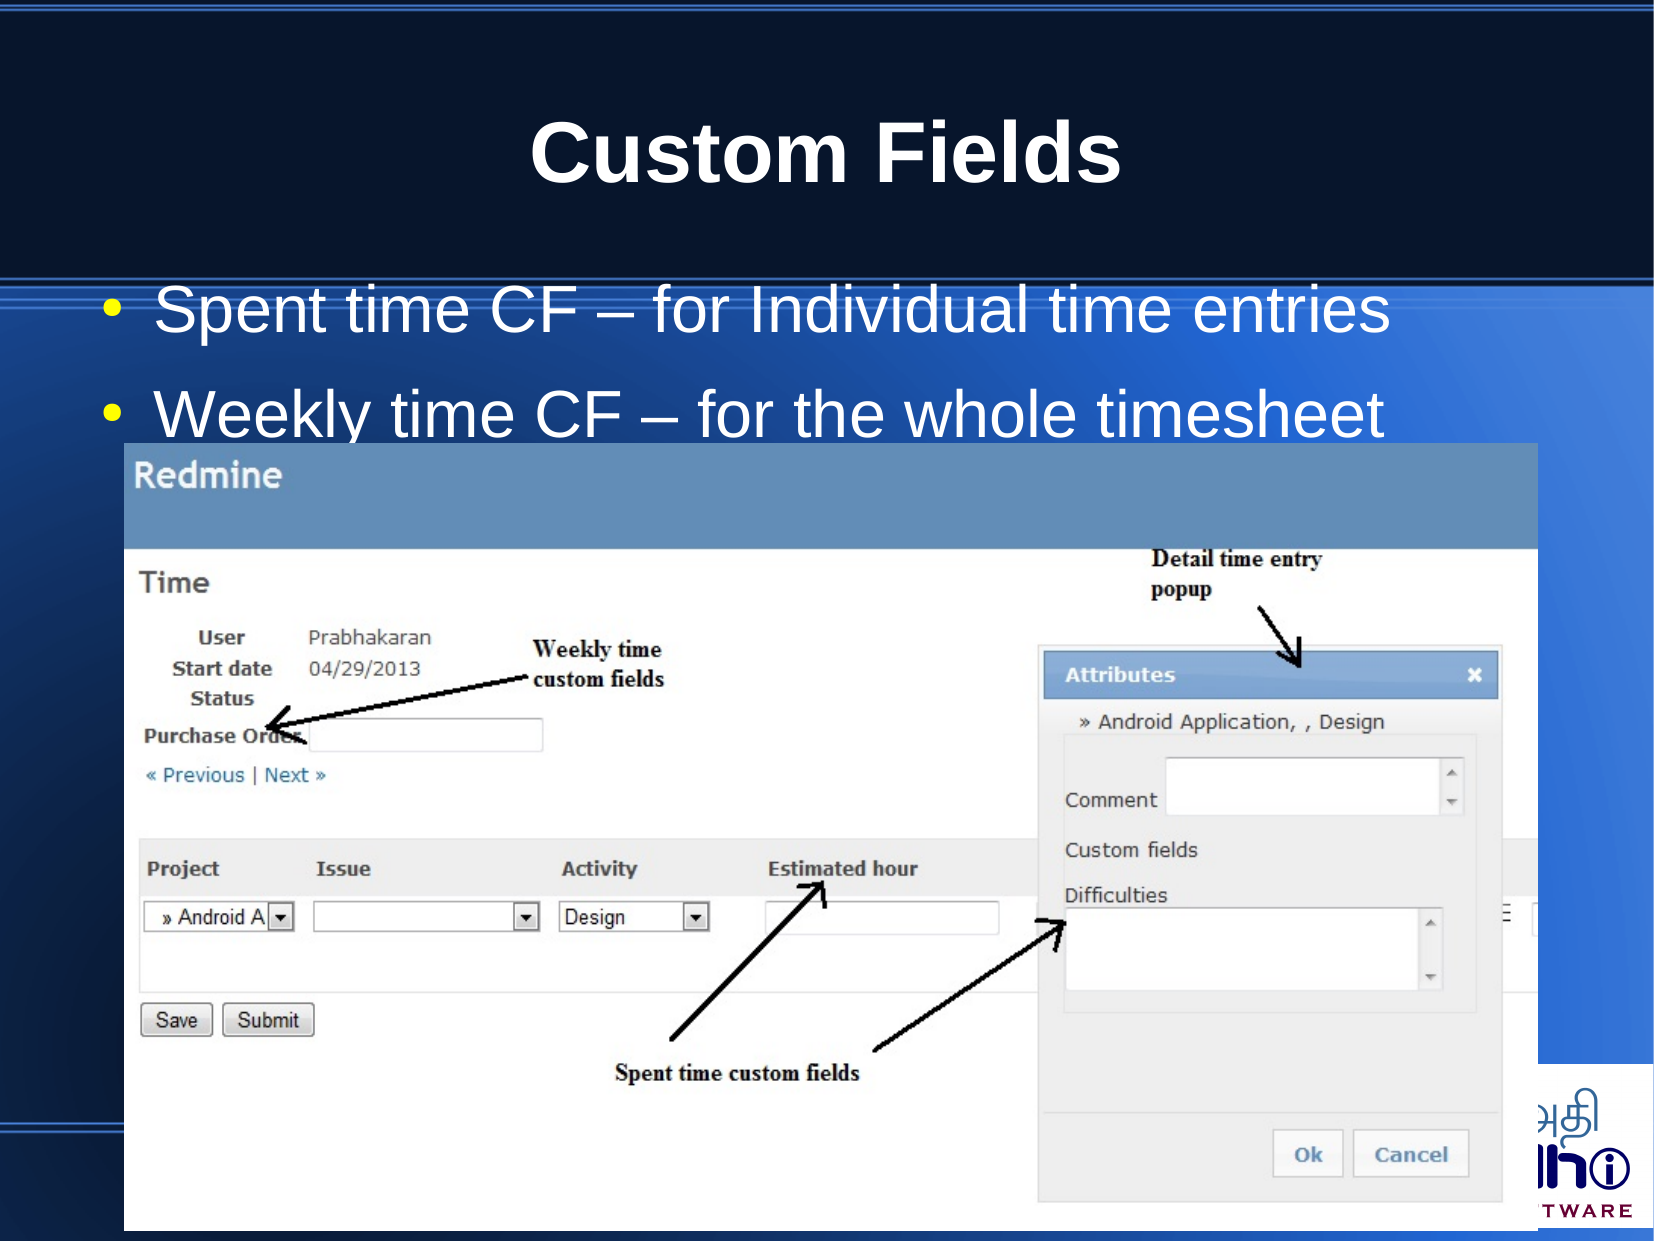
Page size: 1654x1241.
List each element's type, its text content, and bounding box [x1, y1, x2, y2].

picture [0, 0, 1654, 1241]
title Custom Fields [82, 49, 1571, 257]
list Spent time CF – for Individual time entries Weekly time CF – for the whole timesheet [82, 272, 1571, 518]
